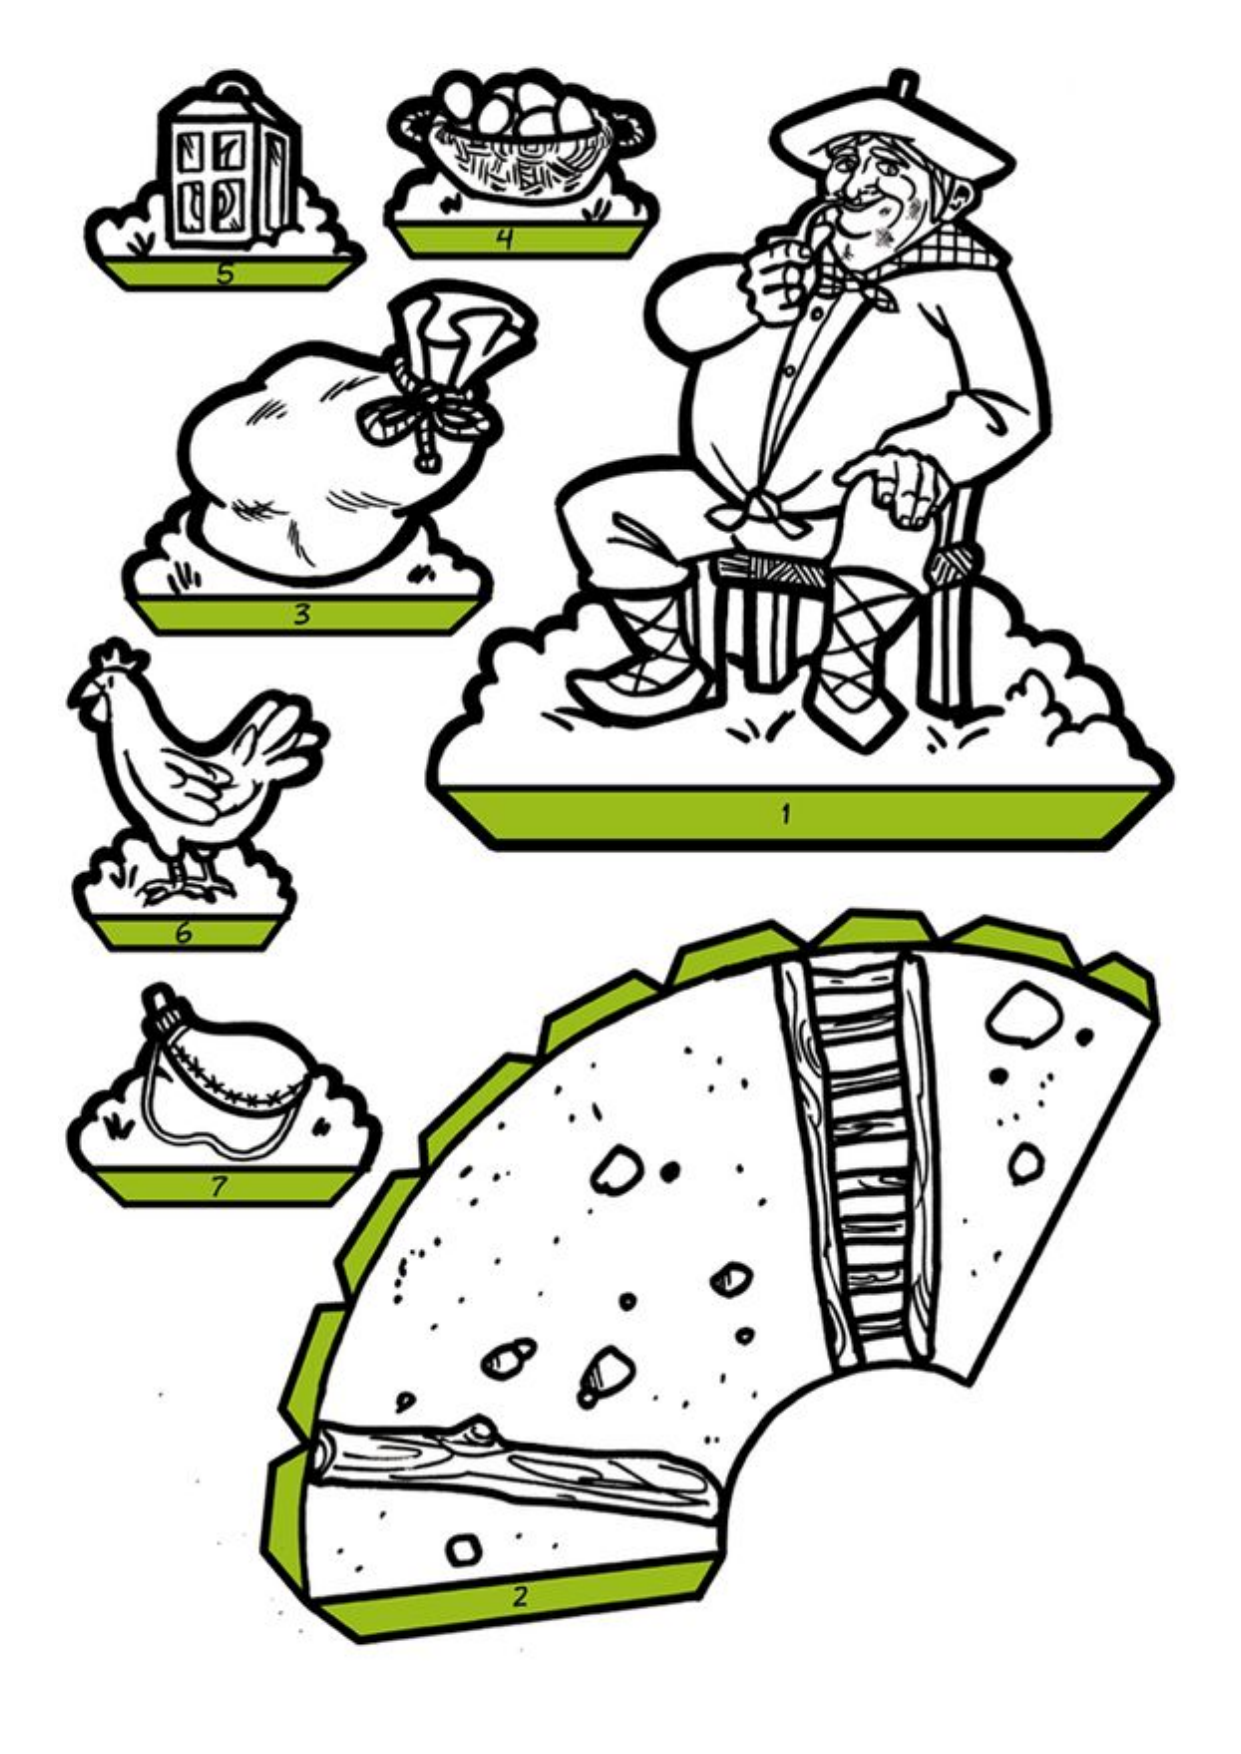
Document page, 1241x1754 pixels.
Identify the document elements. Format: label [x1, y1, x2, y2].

picture [58, 63, 1181, 1661]
